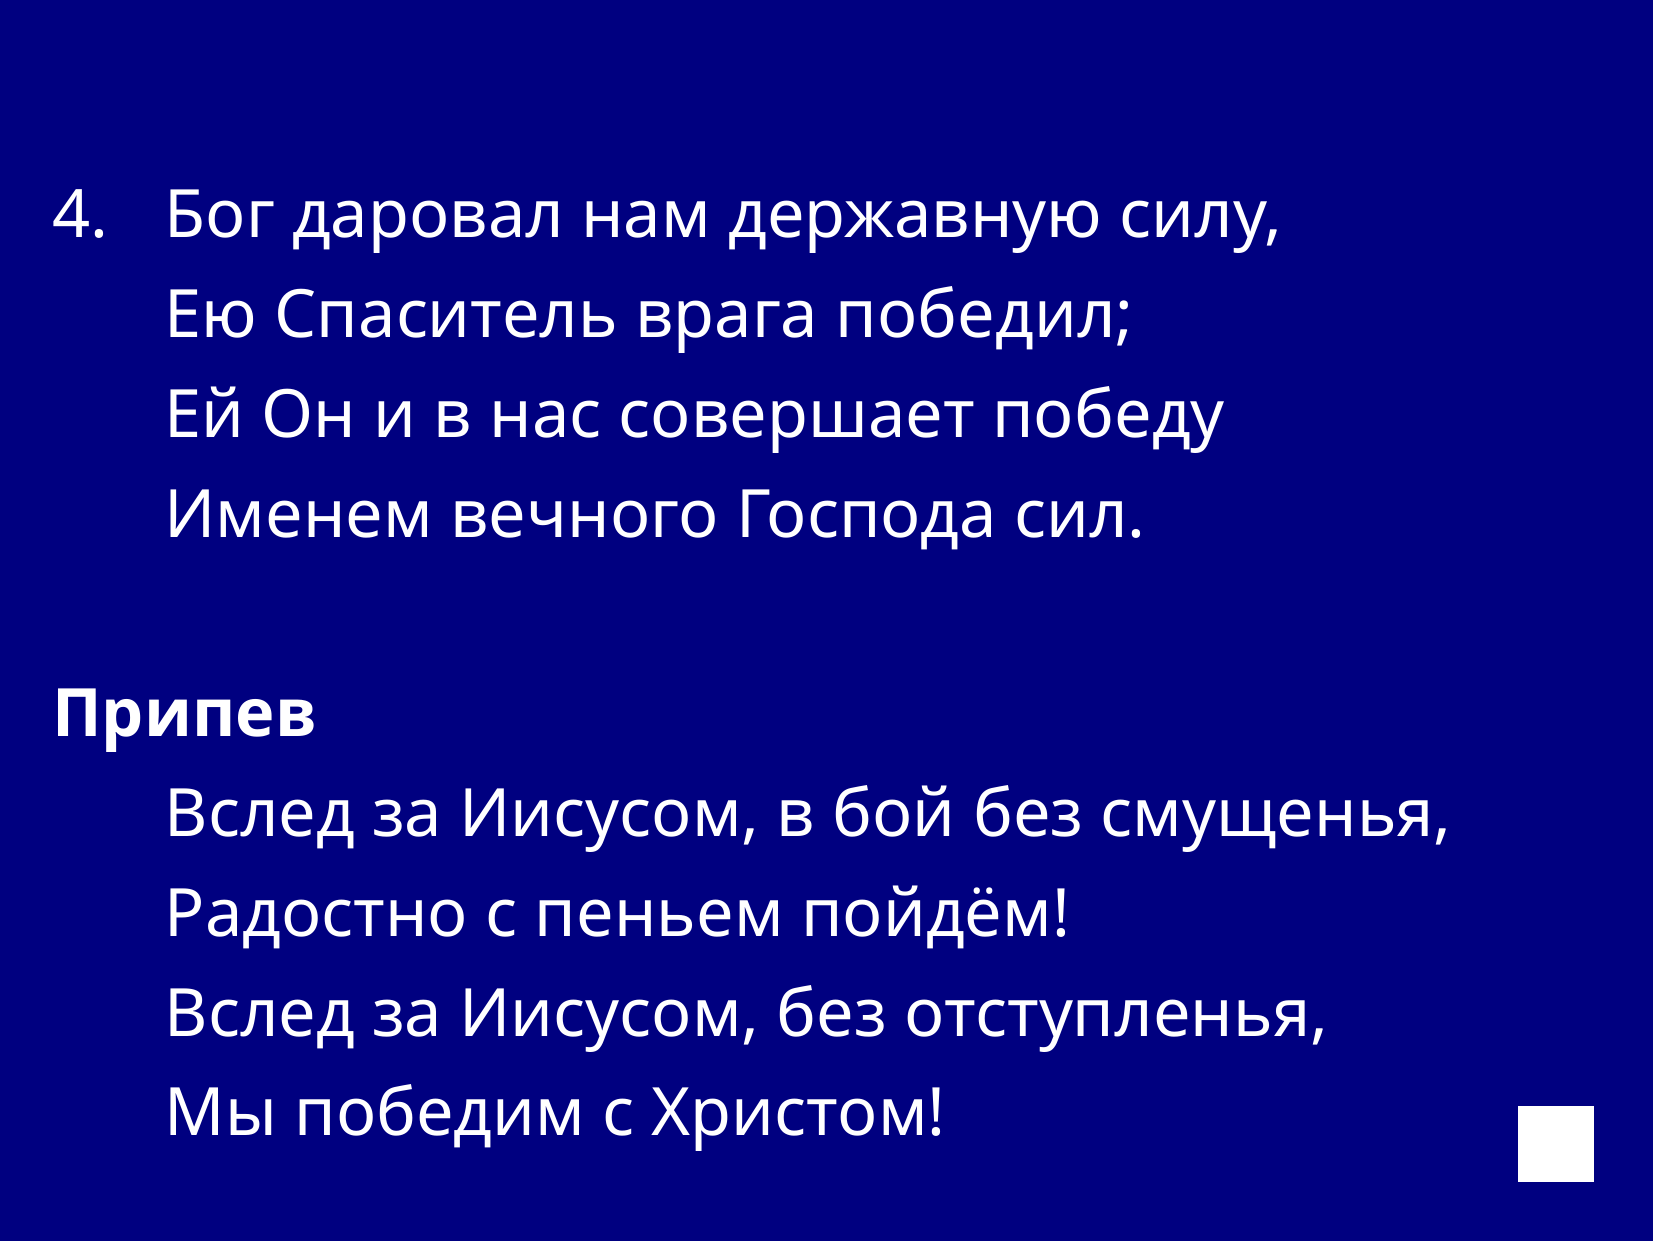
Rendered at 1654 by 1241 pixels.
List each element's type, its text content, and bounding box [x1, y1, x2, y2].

text_box [1518, 1163, 1594, 1182]
text_box 4. Бог даровал нам державную силу, Ею Спаситель врага победил; Ей Он и в нас совершает победу Именем вечного Господа сил. Припев Вслед за Иисусом, в бой без смущенья, Радостно с пеньем пойдём! Вслед за Иисусом, без отступленья, Мы победим с Христом! [37, 150, 1653, 1163]
